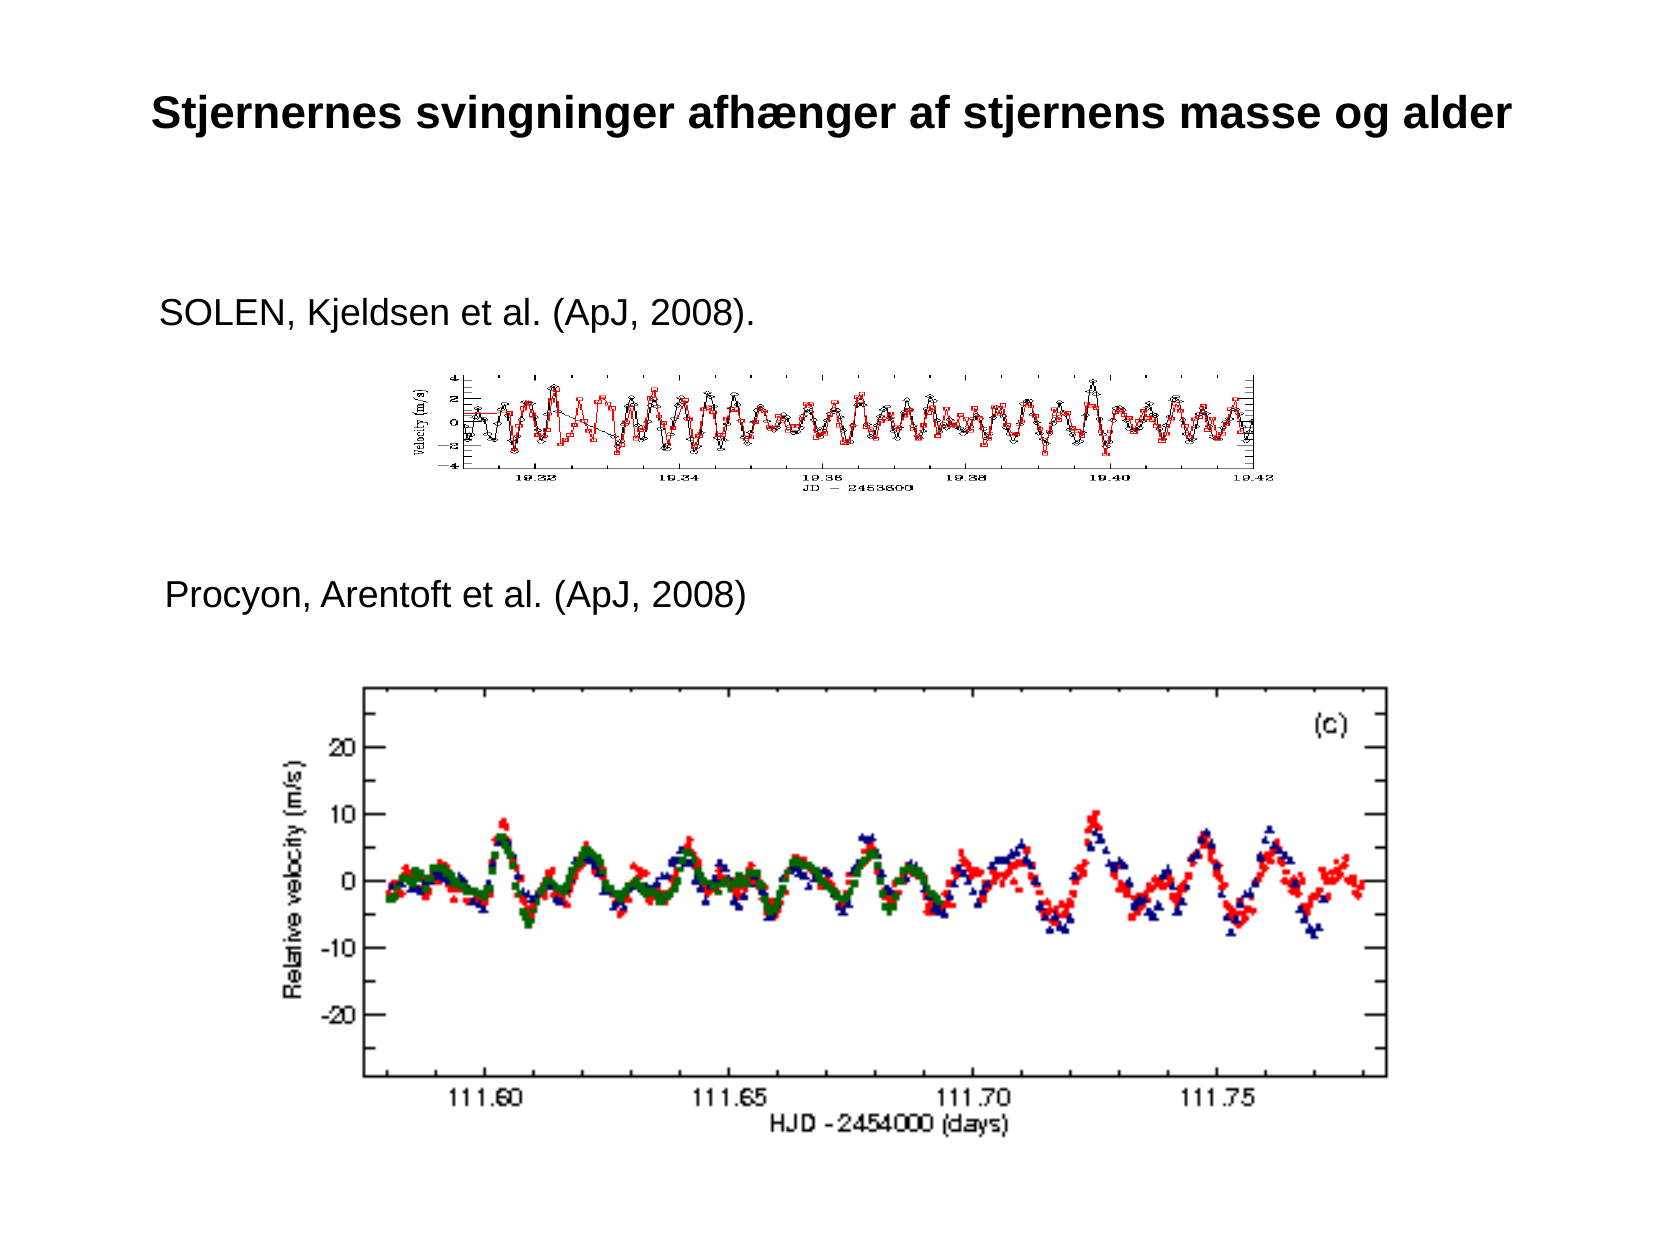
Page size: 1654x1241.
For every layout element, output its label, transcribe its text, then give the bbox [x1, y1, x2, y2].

picture [412, 375, 1275, 491]
text_box SOLEN, Kjeldsen et al. (ApJ, 2008). [144, 280, 772, 338]
text_box Stjernernes svingninger afhænger af stjernens masse og alder [136, 75, 1529, 142]
picture [235, 667, 1427, 1148]
text_box Procyon, Arentoft et al. (ApJ, 2008) [149, 562, 763, 620]
